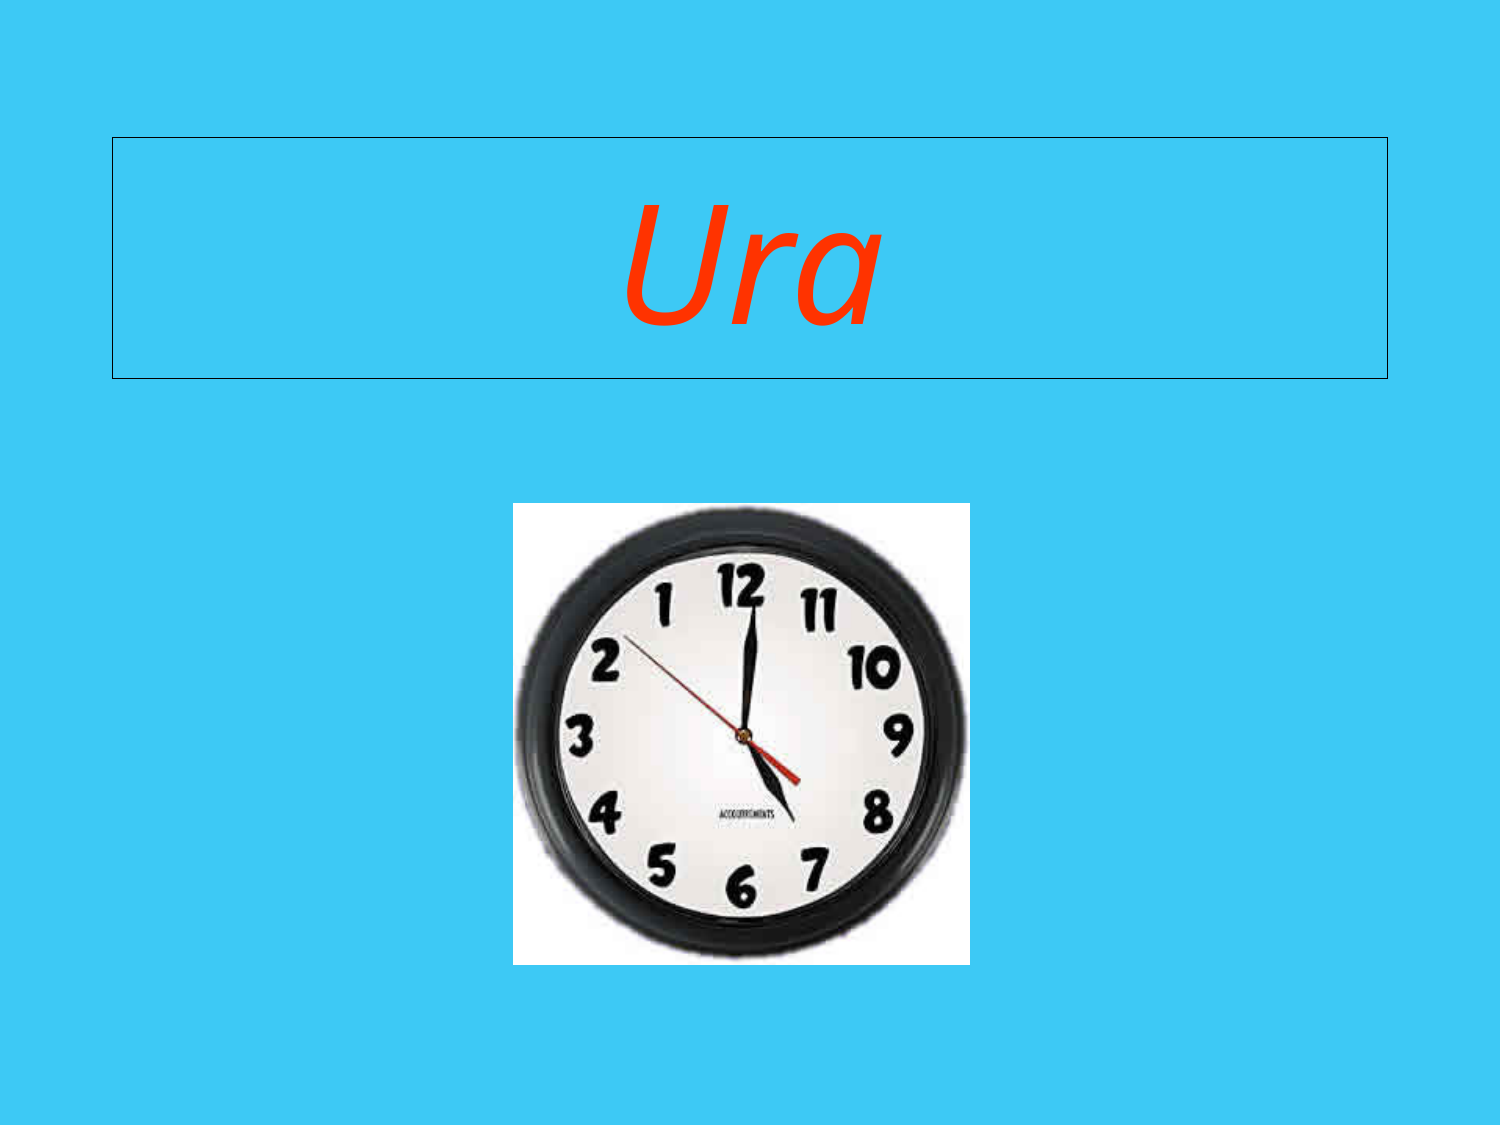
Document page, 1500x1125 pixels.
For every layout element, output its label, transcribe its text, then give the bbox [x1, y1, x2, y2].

title Ura [112, 137, 1388, 379]
picture [513, 503, 970, 965]
